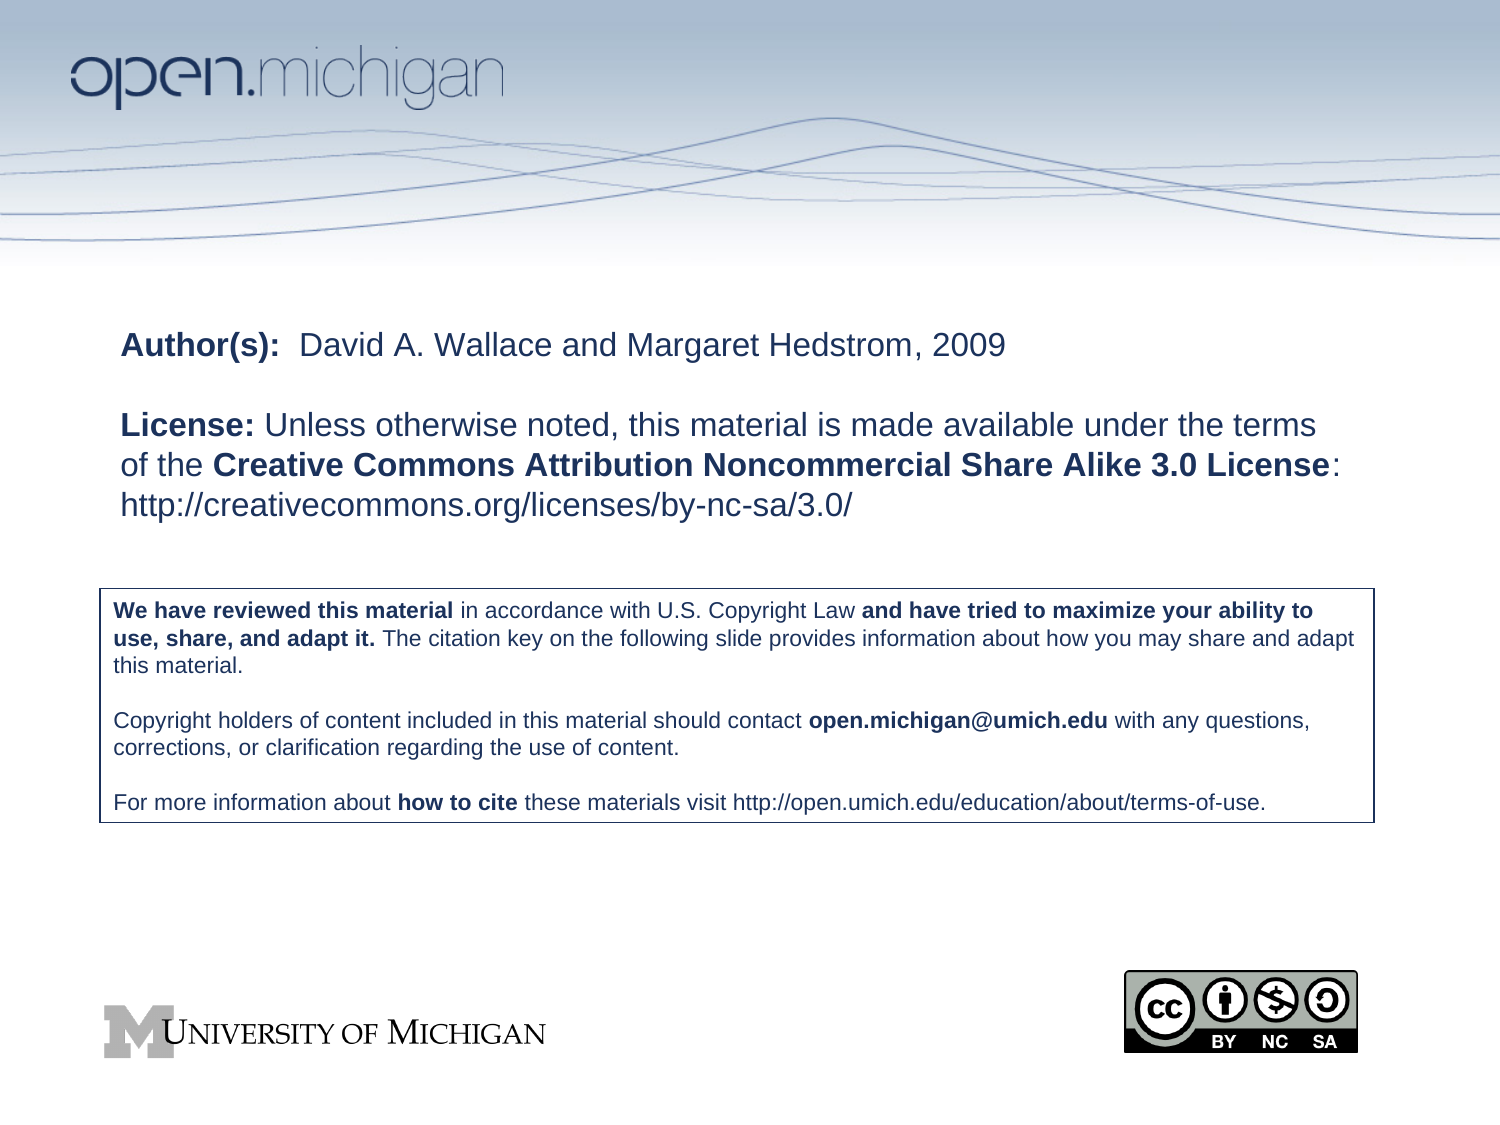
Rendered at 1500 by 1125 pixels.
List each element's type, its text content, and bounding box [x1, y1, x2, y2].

picture [1124, 970, 1358, 1053]
text_box We have reviewed this material in accordance with U.S. Copyright Law and have tried to maximize your ability to use, share, and adapt it. The citation key on the following slide provides information about how you may share and adapt this material. Copyright holders of content included in this material should contact open.michigan@umich.edu with any questions, corrections, or clarification regarding the use of content. For more information about how to cite these materials visit http://open.umich.edu/education/about/terms-of-use. [99, 588, 1375, 823]
picture [103, 1004, 546, 1059]
text_box Author(s): David A. Wallace and Margaret Hedstrom, 2009 License: Unless otherwise noted, this material is made available under the terms of the Creative Commons Attribution Noncommercial Share Alike 3.0 License: http://creativecommons.org/licenses/by-nc-sa/3.0/ [107, 316, 1363, 531]
picture [0, 0, 1500, 266]
